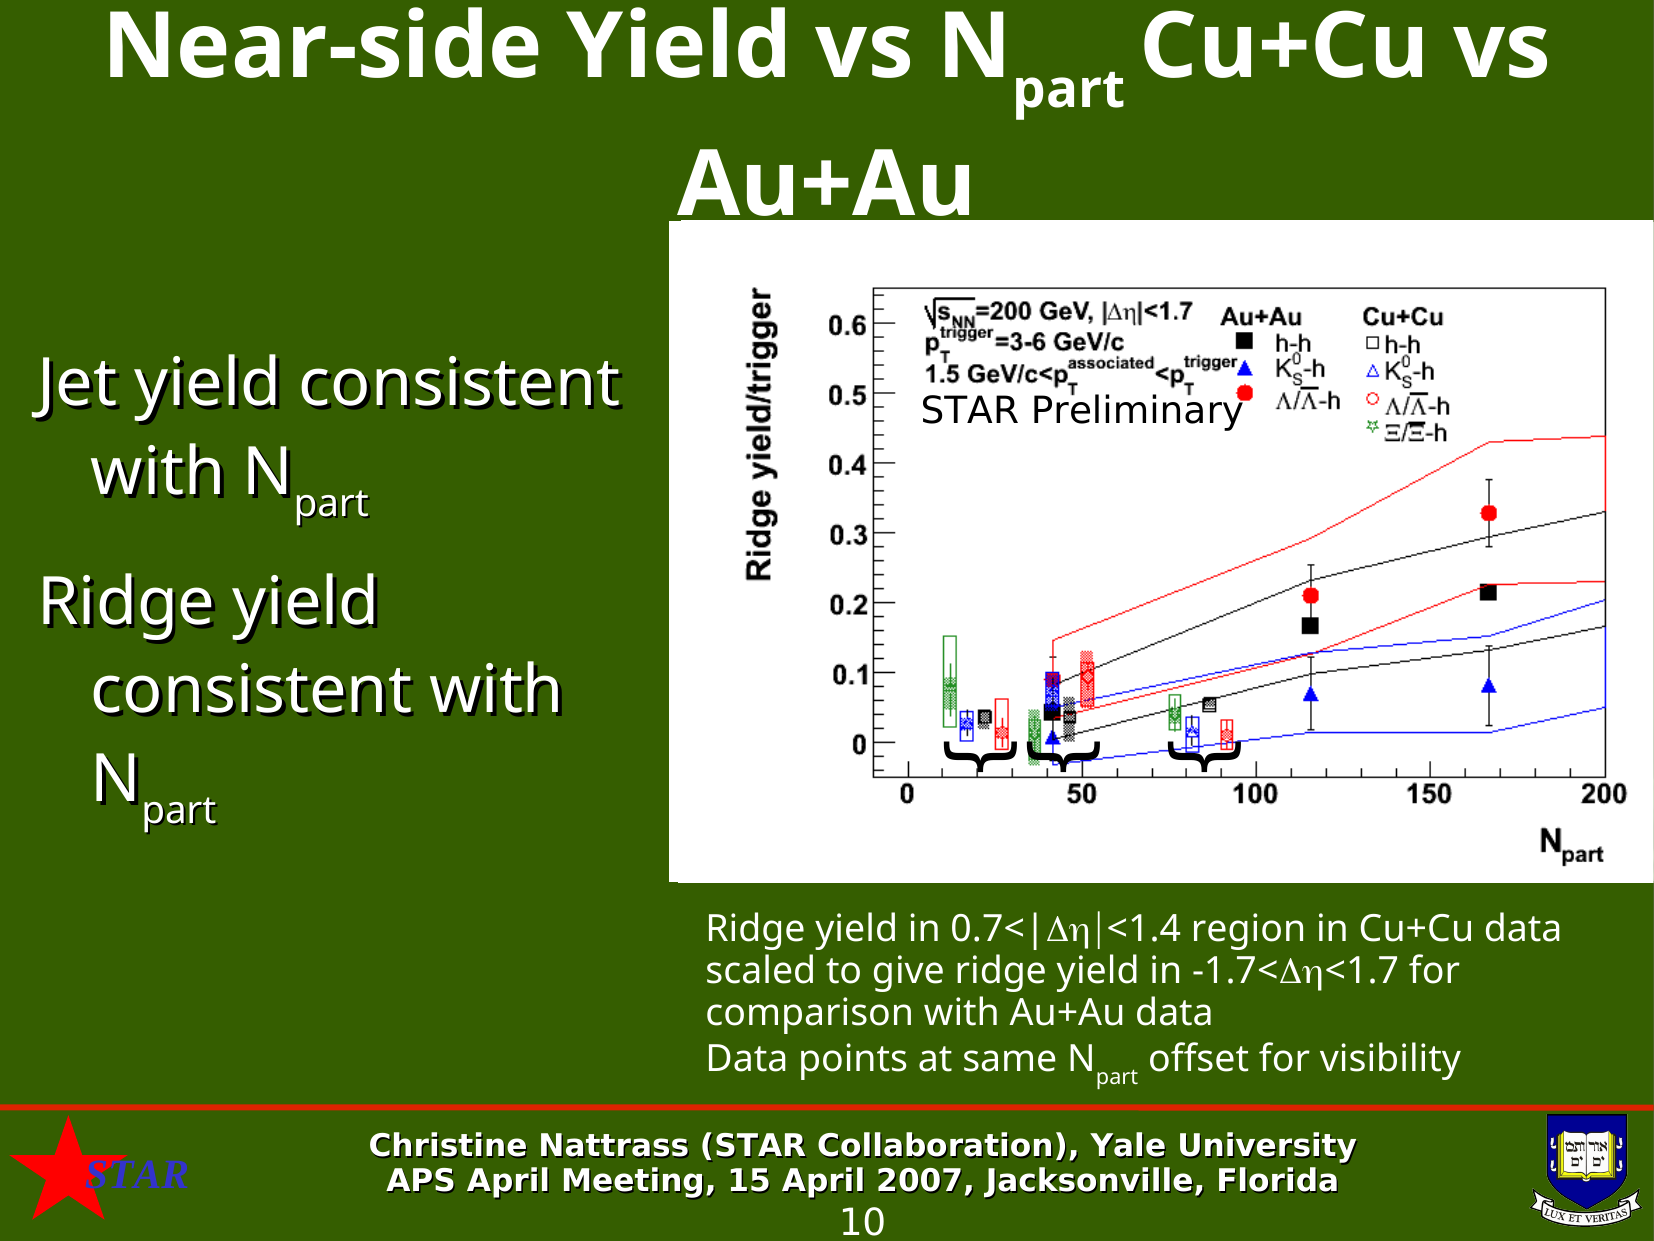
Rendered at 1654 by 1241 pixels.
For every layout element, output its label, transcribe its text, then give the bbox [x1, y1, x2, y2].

list Jet yield consistent with Npart Ridge yield consistent with Npart [20, 335, 669, 862]
text_box { [926, 722, 1009, 798]
title Near-side Yield vs Npart Cu+Cu vs Au+Au [0, 0, 1654, 232]
text_box { [1150, 722, 1259, 798]
text_box Ridge yield in 0.7<|<1.4 region in Cu+Cu data scaled to give ridge yield in -1.7<<1.7 for comparison with Au+Au data Data points at same Npart offset for visibility [690, 899, 1616, 1106]
text_box { [1009, 722, 1117, 798]
text_box STAR Preliminary [905, 383, 1282, 442]
picture [669, 220, 1654, 883]
picture [1529, 1114, 1643, 1227]
